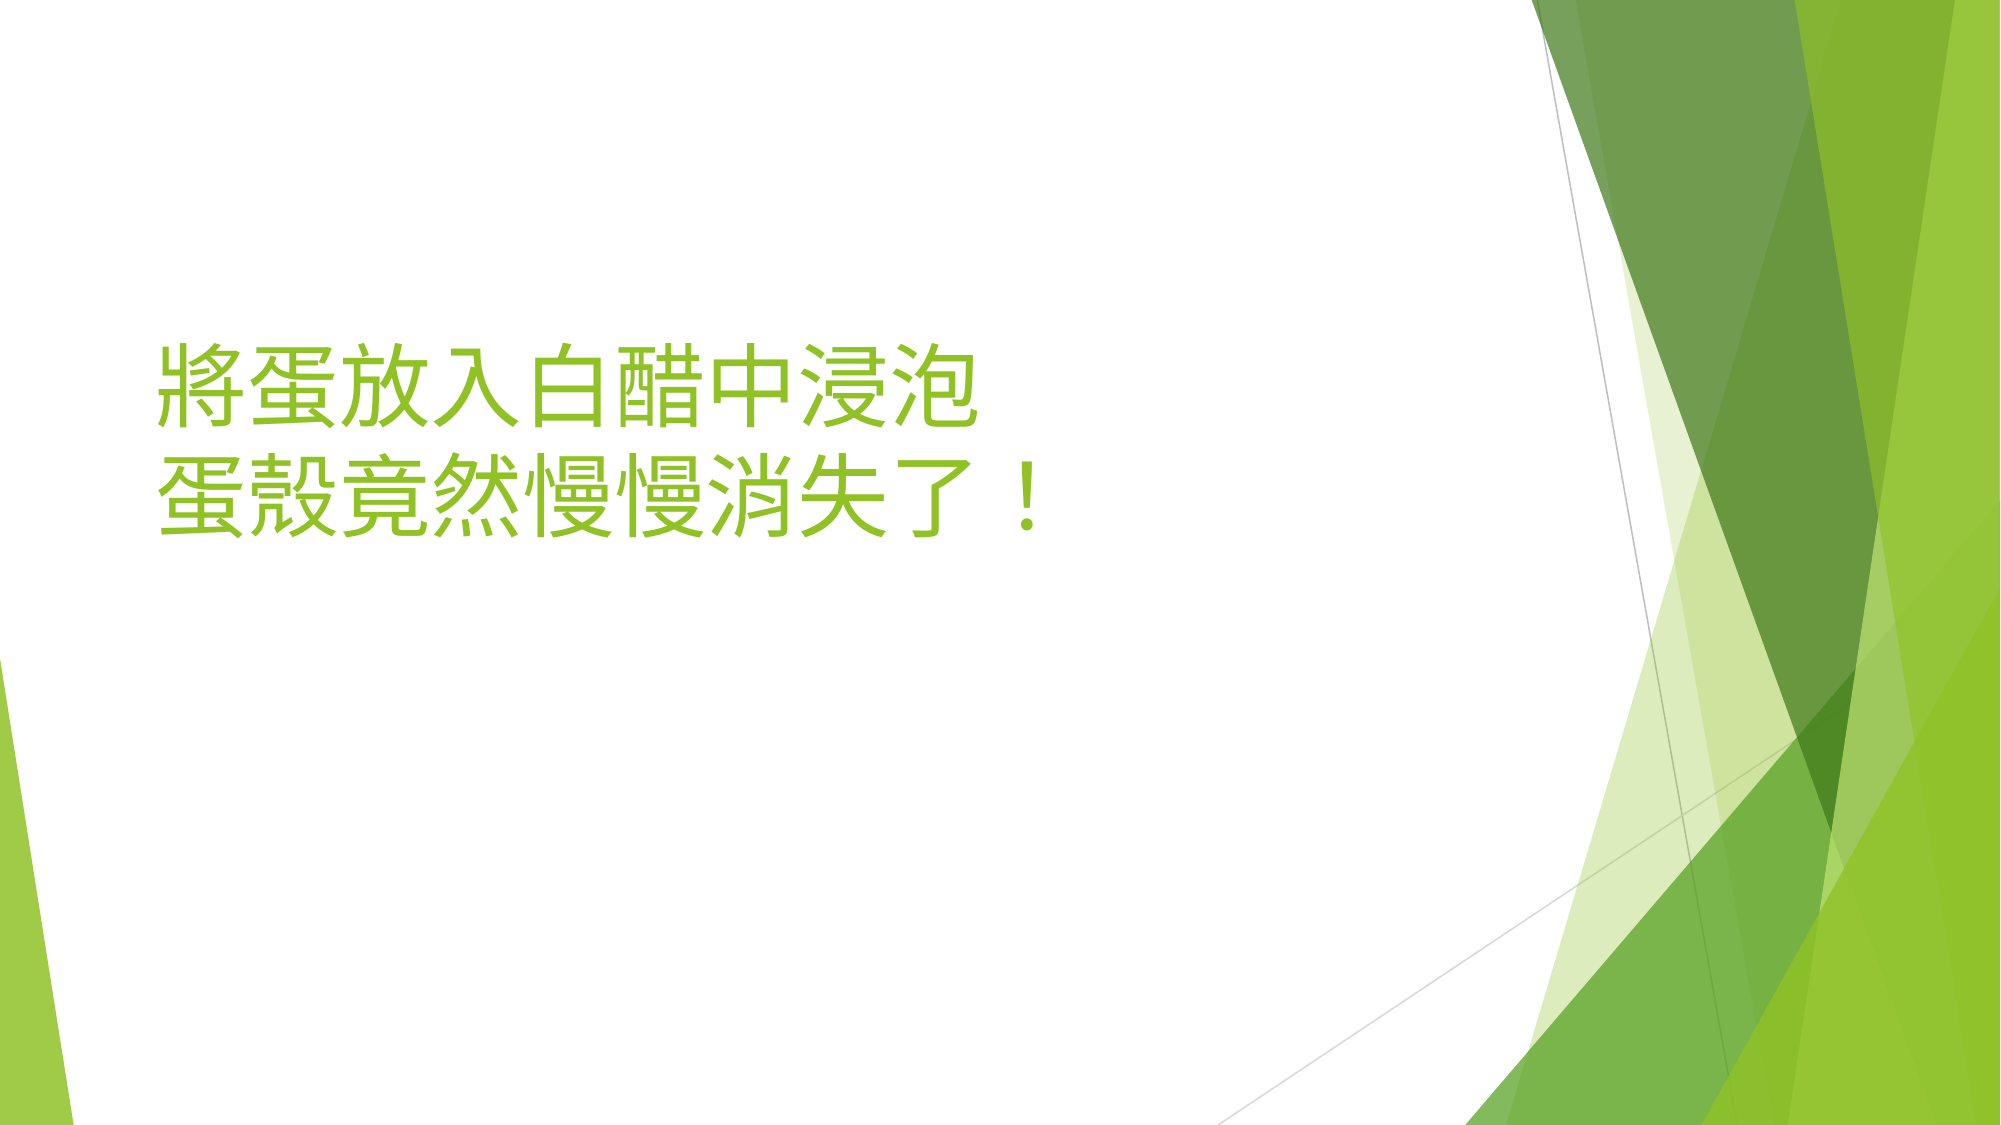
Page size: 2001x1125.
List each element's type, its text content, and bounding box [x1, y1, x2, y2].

title 將蛋放入白醋中浸泡 蛋殼竟然慢慢消失了！ [140, 321, 1606, 662]
